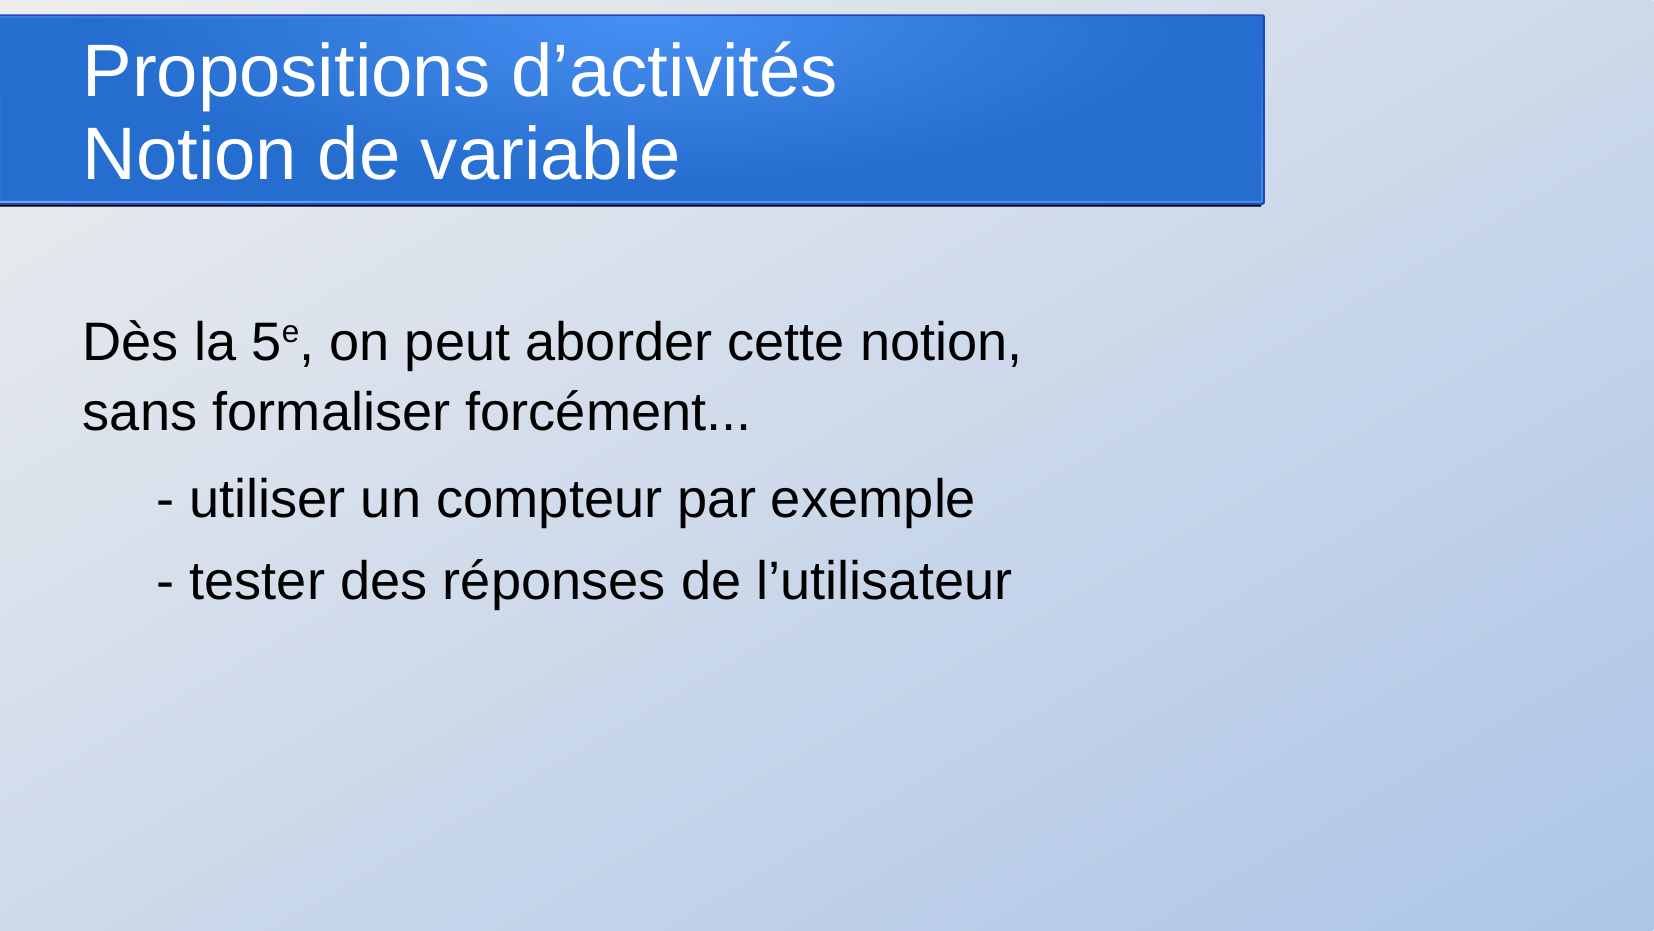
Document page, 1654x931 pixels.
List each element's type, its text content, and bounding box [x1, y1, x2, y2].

title Propositions d’activités Notion de variable [82, 29, 1235, 196]
subtitle Dès la 5e, on peut aborder cette notion, sans formaliser forcément... - utiliser un compteur par exemple - tester des réponses de l’utilisateur [82, 224, 1571, 764]
